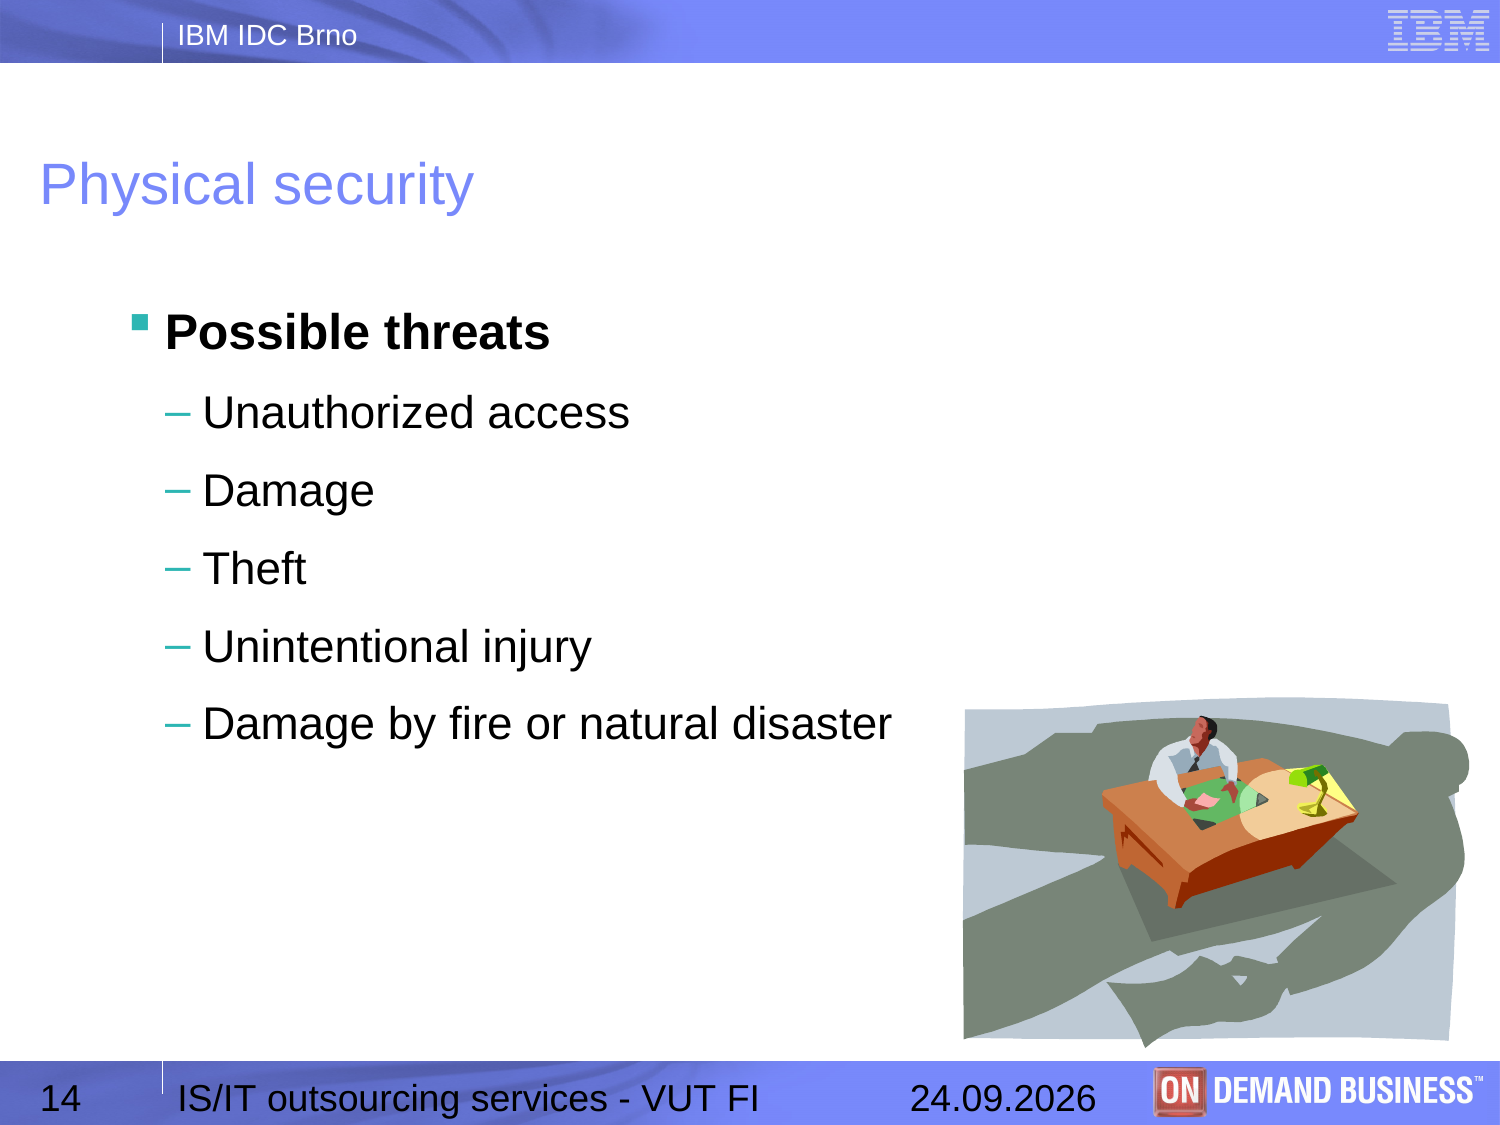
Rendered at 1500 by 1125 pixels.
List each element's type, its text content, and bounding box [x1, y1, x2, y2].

picture [0, 0, 1500, 63]
list Possible threats Unauthorized access Damage Theft Unintentional injury Damage by fire or natural disaster [112, 291, 1388, 932]
picture [962, 692, 1474, 1054]
title Physical security [25, 142, 1378, 225]
picture [0, 1061, 1500, 1125]
